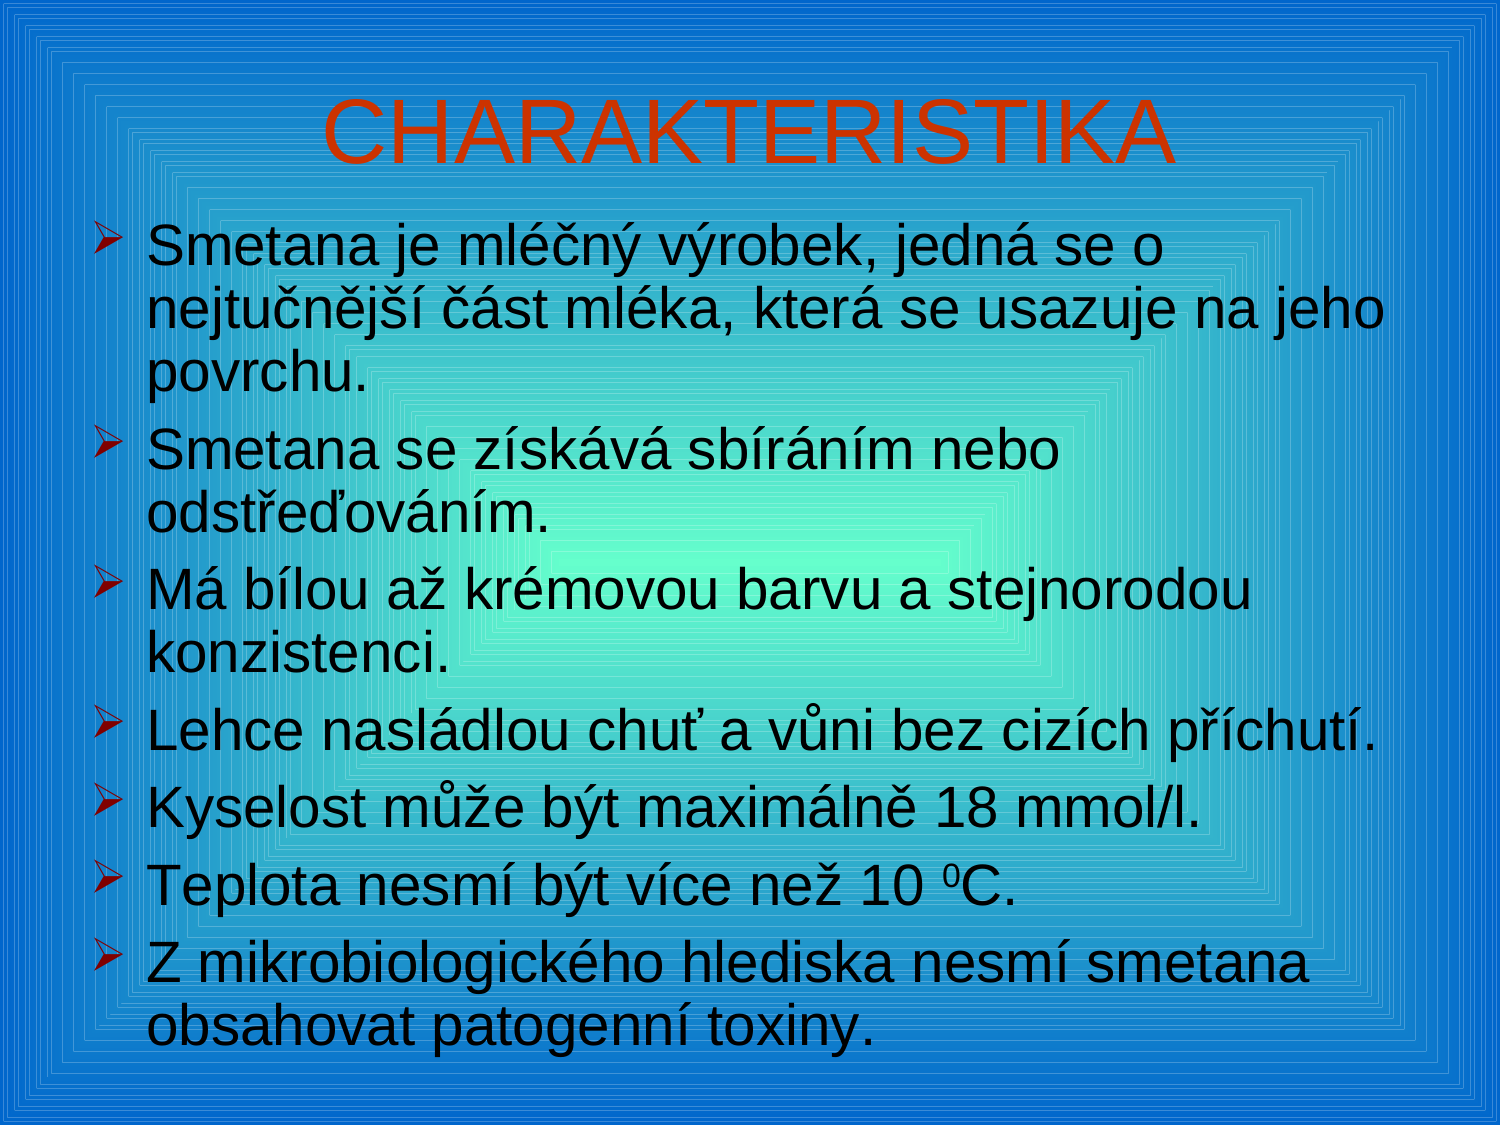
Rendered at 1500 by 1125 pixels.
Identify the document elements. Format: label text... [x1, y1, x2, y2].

list Smetana je mléčný výrobek, jedná se o nejtučnější část mléka, která se usazuje na jeho povrchu. Smetana se získává sbíráním nebo odstřeďováním. Má bílou až krémovou barvu a stejnorodou konzistenci. Lehce nasládlou chuť a vůni bez cizích příchutí. Kyselost může být maximálně 18 mmol/l. Teplota nesmí být více než 10 0C. Z mikrobiologického hlediska nesmí smetana obsahovat patogenní toxiny. [75, 208, 1426, 1083]
title CHARAKTERISTIKA [75, 45, 1426, 208]
